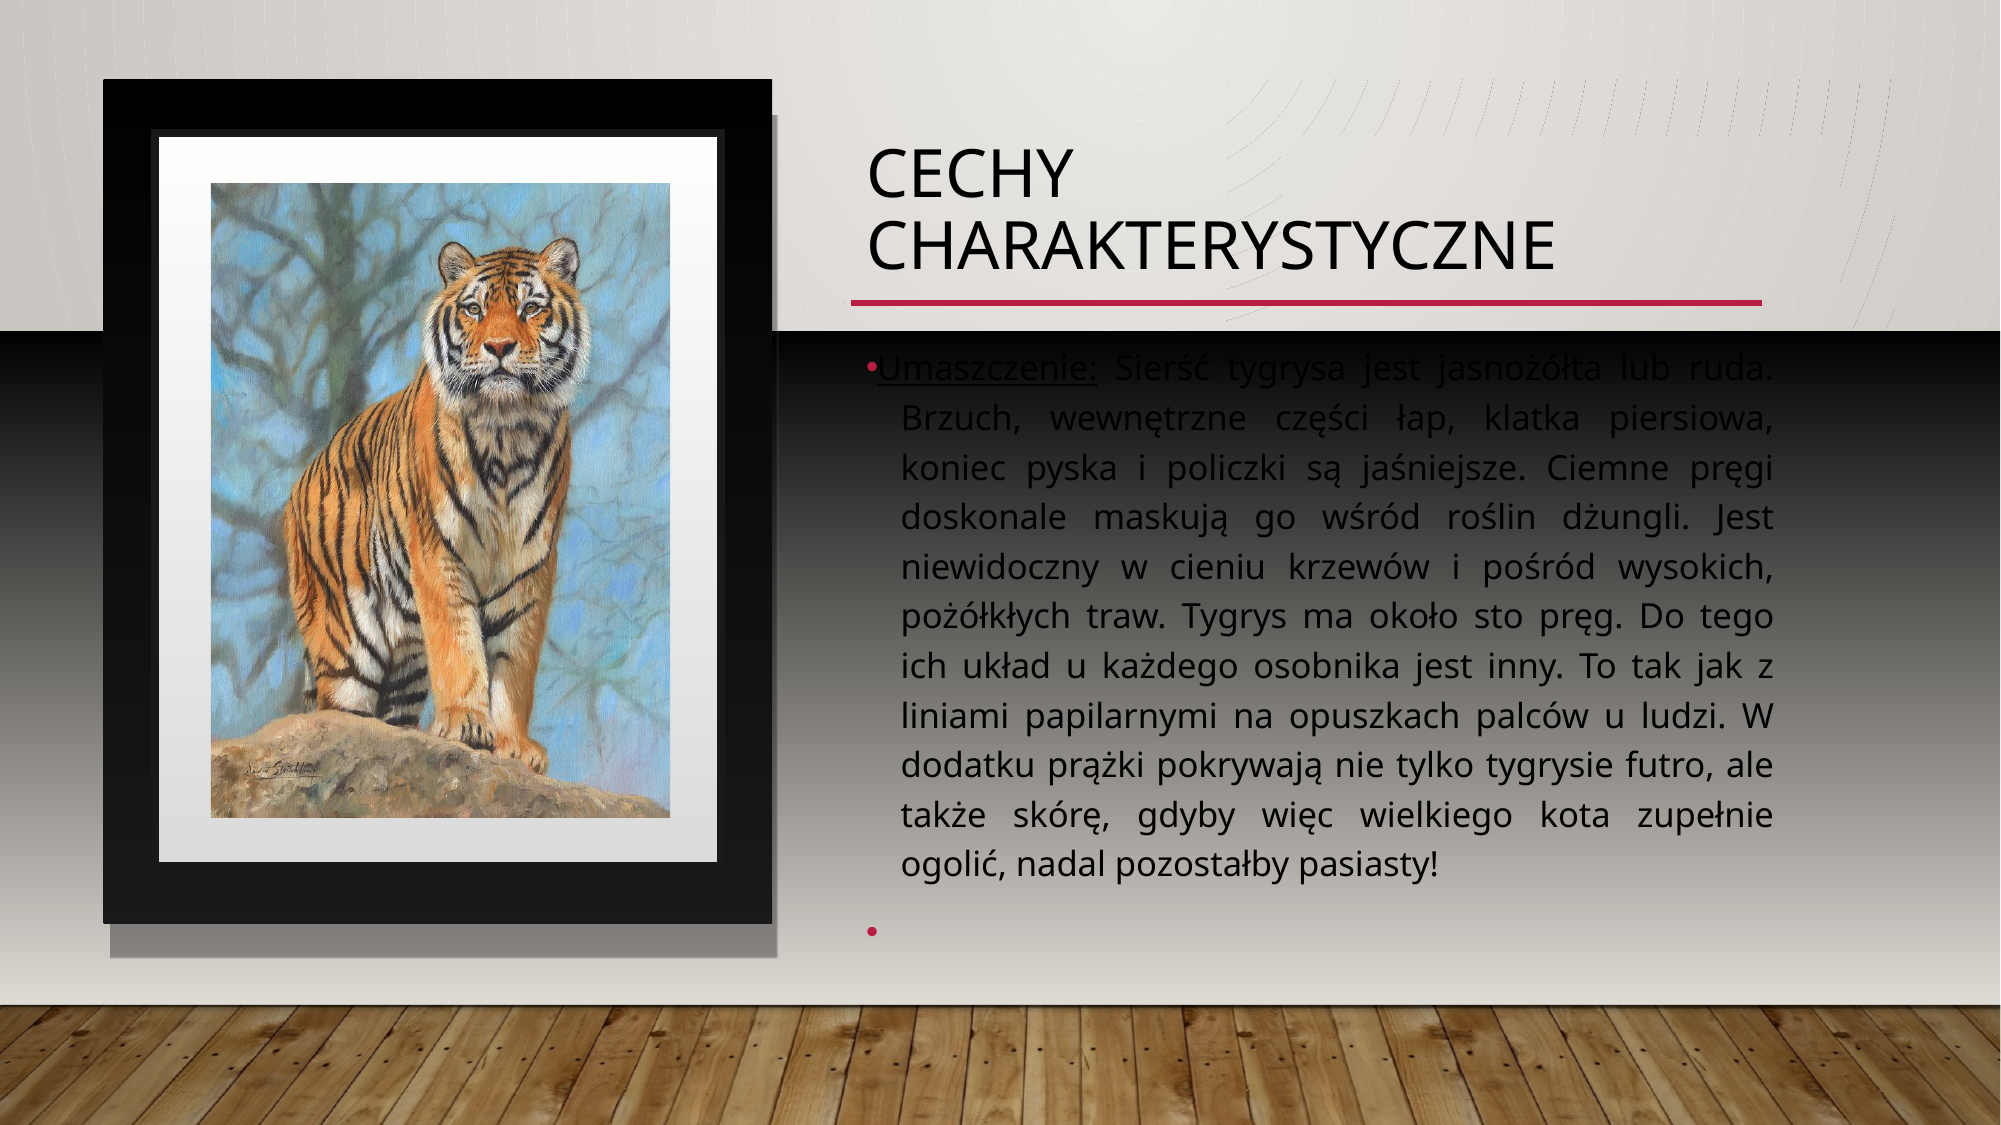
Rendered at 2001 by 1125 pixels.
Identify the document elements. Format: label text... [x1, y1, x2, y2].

picture [0, 1005, 2000, 1125]
picture [210, 183, 671, 818]
text_box [0, 0, 2000, 1005]
title Cechy charakterystyczne [851, 131, 1762, 305]
list Umaszczenie: Sierść tygrysa jest jasnożółta lub ruda. Brzuch, wewnętrzne części łap, klatka piersiowa, koniec pyska i policzki są jaśniejsze. Ciemne pręgi doskonale maskują go wśród roślin dżungli. Jest niewidoczny w cieniu krzewów i pośród wysokich, pożółkłych traw. Tygrys ma około sto pręg. Do tego ich układ u każdego osobnika jest inny. To tak jak z liniami papilarnymi na opuszkach palców u ludzi. W dodatku prążki pokrywają nie tylko tygrysie futro, ale także skórę, gdyby więc wielkiego kota zupełnie ogolić, nadal pozostałby pasiasty! [851, 330, 1790, 897]
